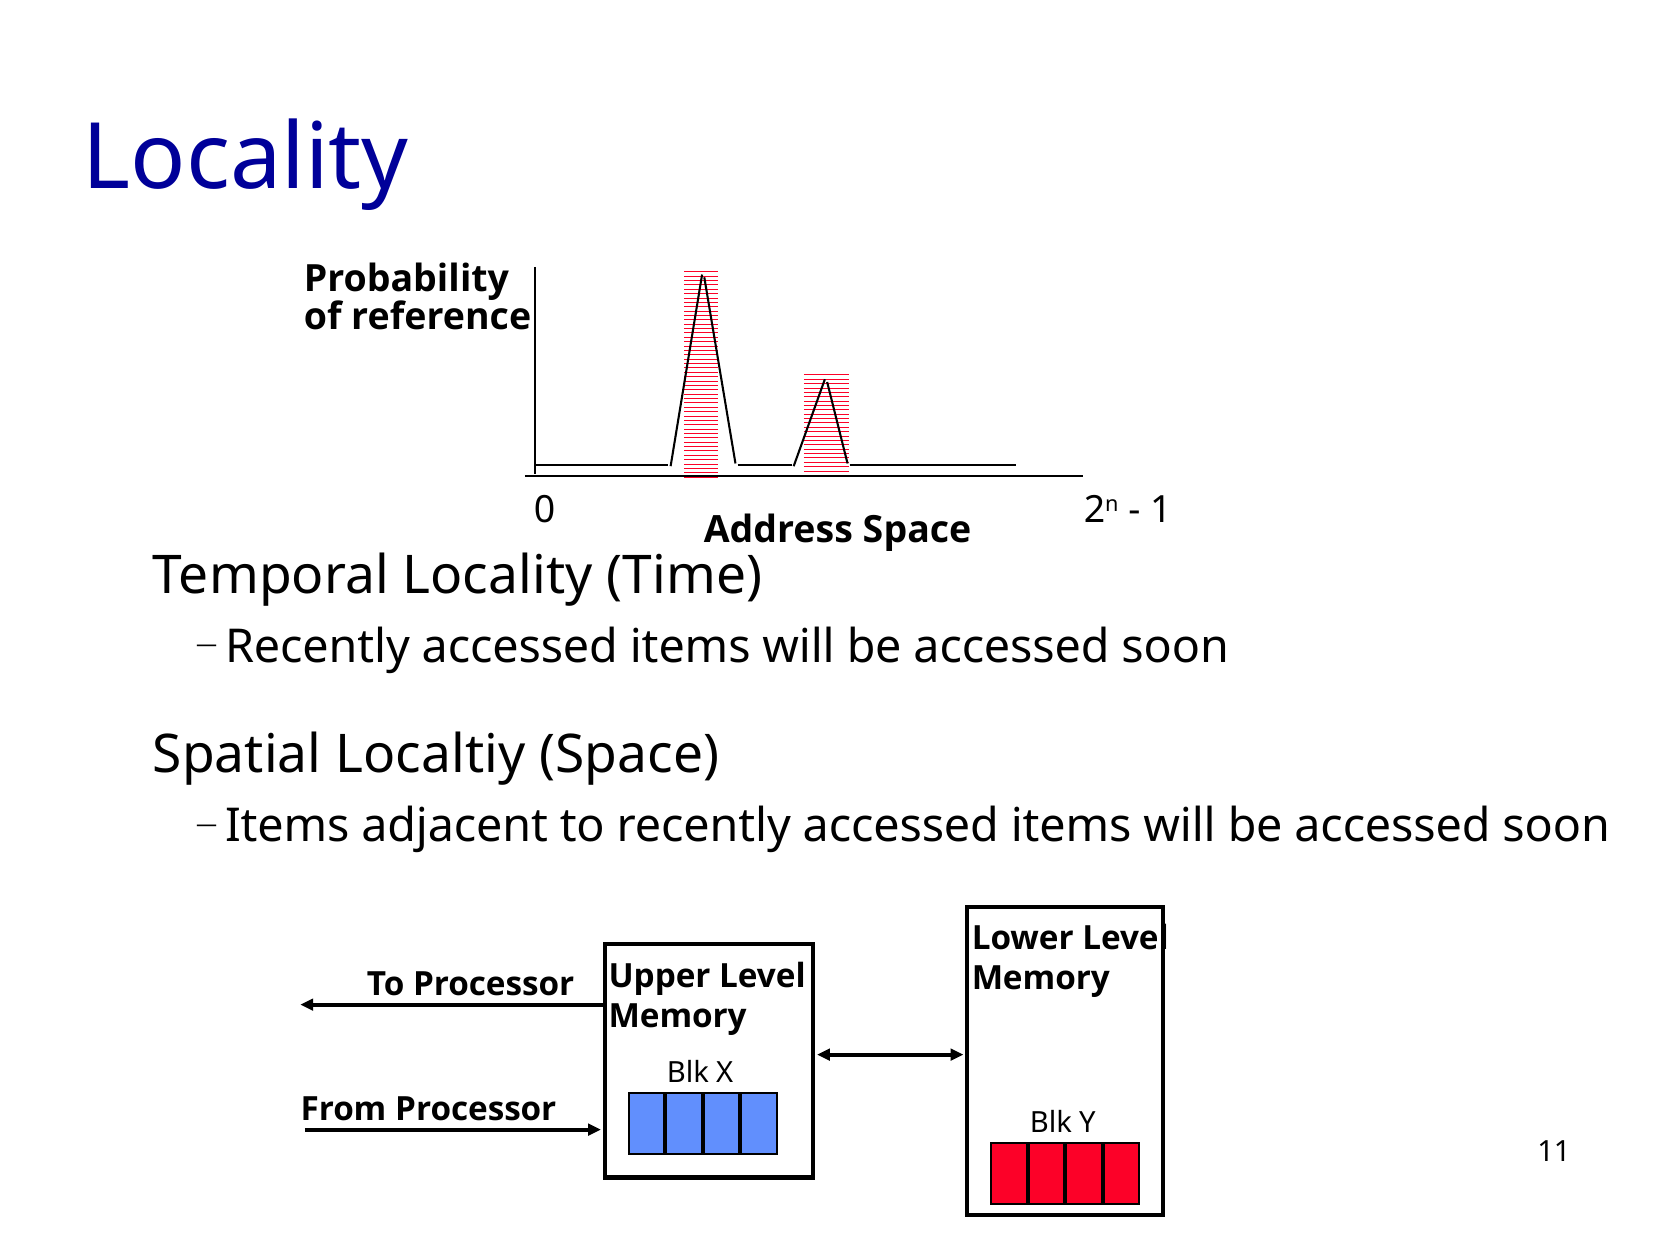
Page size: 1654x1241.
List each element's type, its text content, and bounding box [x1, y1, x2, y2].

text_box Blk X [652, 1045, 749, 1096]
text_box 2n - 1 [1073, 487, 1183, 535]
text_box Address Space [693, 508, 983, 540]
text_box To Processor [352, 954, 590, 1010]
text_box [684, 282, 718, 475]
text_box Blk Y [1014, 1096, 1111, 1146]
text_box Upper Level Memory [593, 946, 821, 1041]
text_box [967, 1004, 1164, 1216]
text_box From Processor [285, 1079, 572, 1135]
title Locality [82, 49, 1571, 257]
list Temporal Locality (Time) Recently accessed items will be accessed soon Spatial Localtiy (Space) Items adjacent to recently accessed items will be accessed soon [124, 540, 1636, 886]
text_box 0 [523, 487, 566, 535]
text_box [684, 267, 718, 372]
text_box Probability of reference [293, 256, 542, 342]
text_box Lower Level Memory [957, 909, 1185, 1004]
text_box [628, 1093, 777, 1154]
text_box [803, 370, 849, 475]
